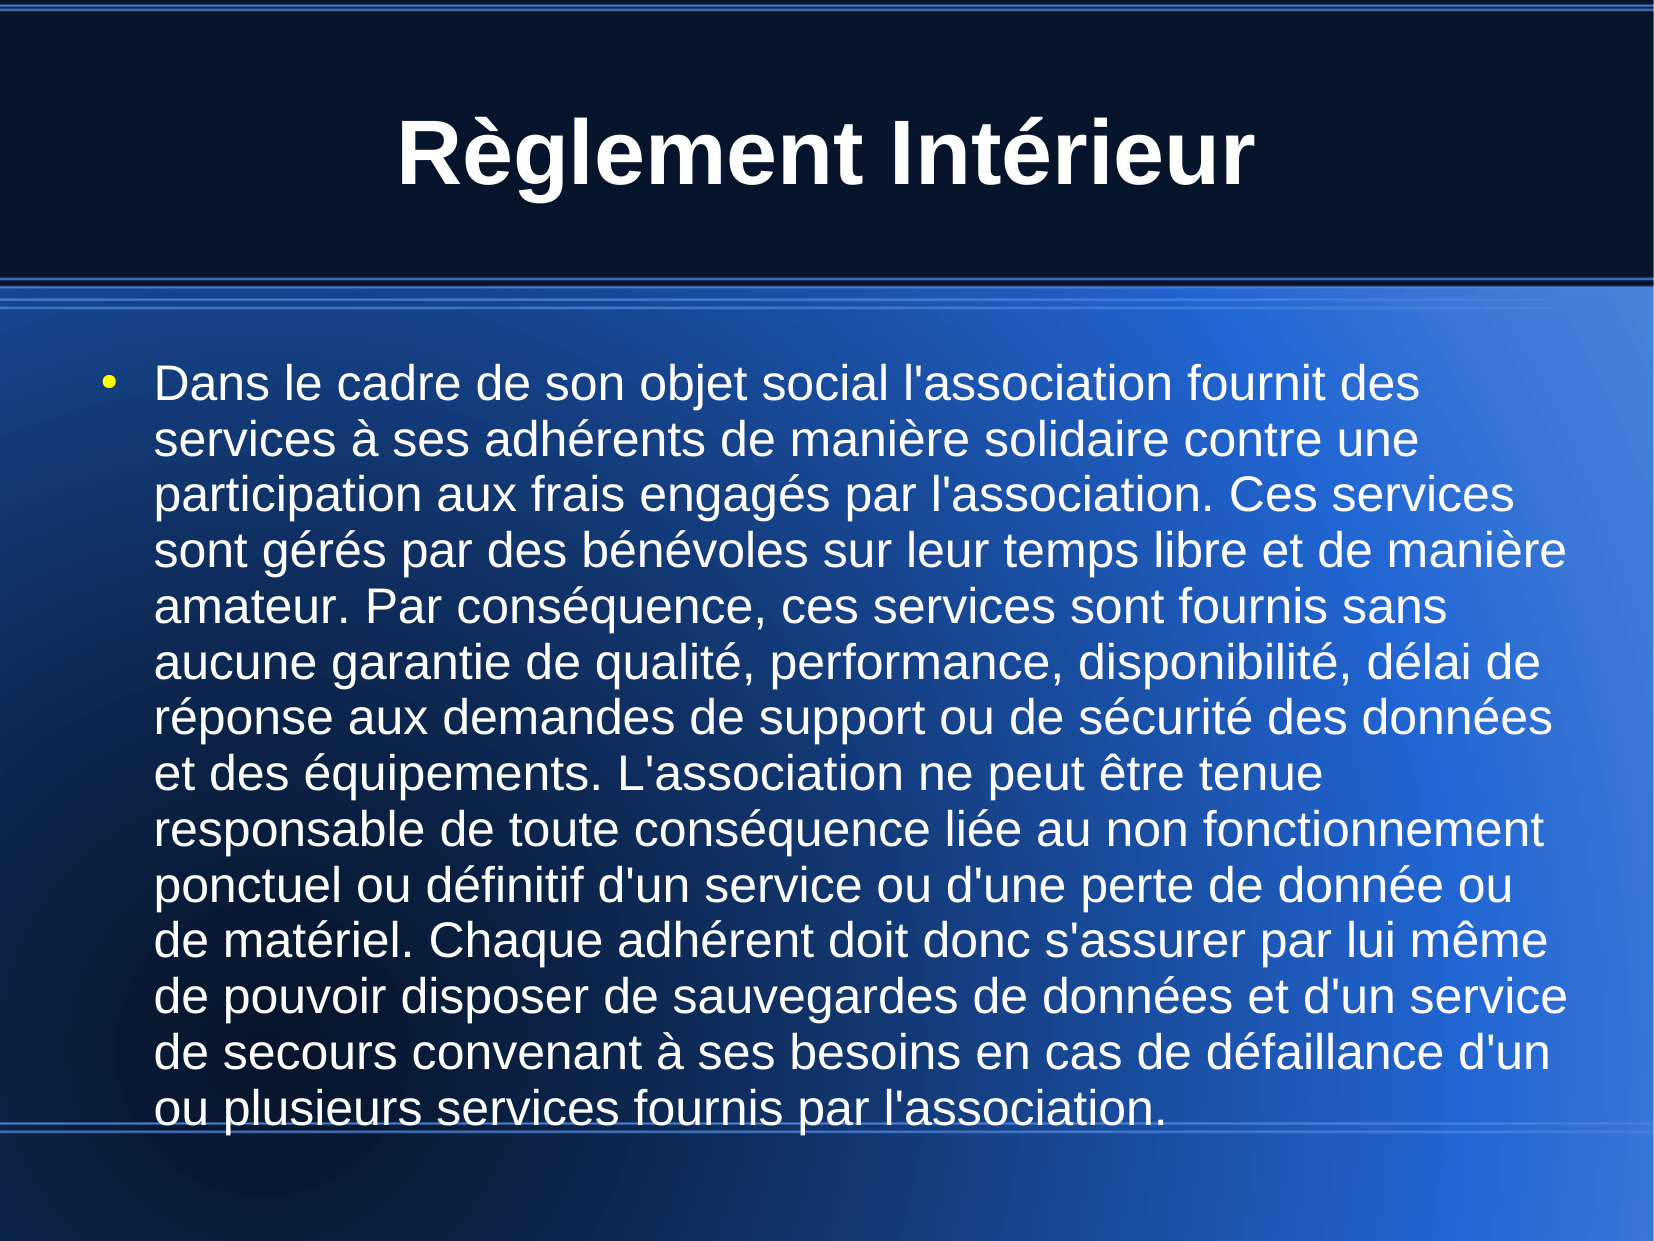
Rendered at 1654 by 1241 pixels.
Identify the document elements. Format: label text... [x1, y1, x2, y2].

title Règlement Intérieur [82, 56, 1571, 250]
picture [0, 0, 1654, 1241]
list Dans le cadre de son objet social l'association fournit des services à ses adhérents de manière solidaire contre une participation aux frais engagés par l'association. Ces services sont gérés par des bénévoles sur leur temps libre et de manière amateur. Par conséquence, ces services sont fournis sans aucune garantie de qualité, performance, disponibilité, délai de réponse aux demandes de support ou de sécurité des données et des équipements. L'association ne peut être tenue responsable de toute conséquence liée au non fonctionnement ponctuel ou définitif d'un service ou d'une perte de donnée ou de matériel. Chaque adhérent doit donc s'assurer par lui même de pouvoir disposer de sauvegardes de données et d'un service de secours convenant à ses besoins en cas de défaillance d'un ou plusieurs services fournis par l'association. [82, 355, 1571, 1159]
